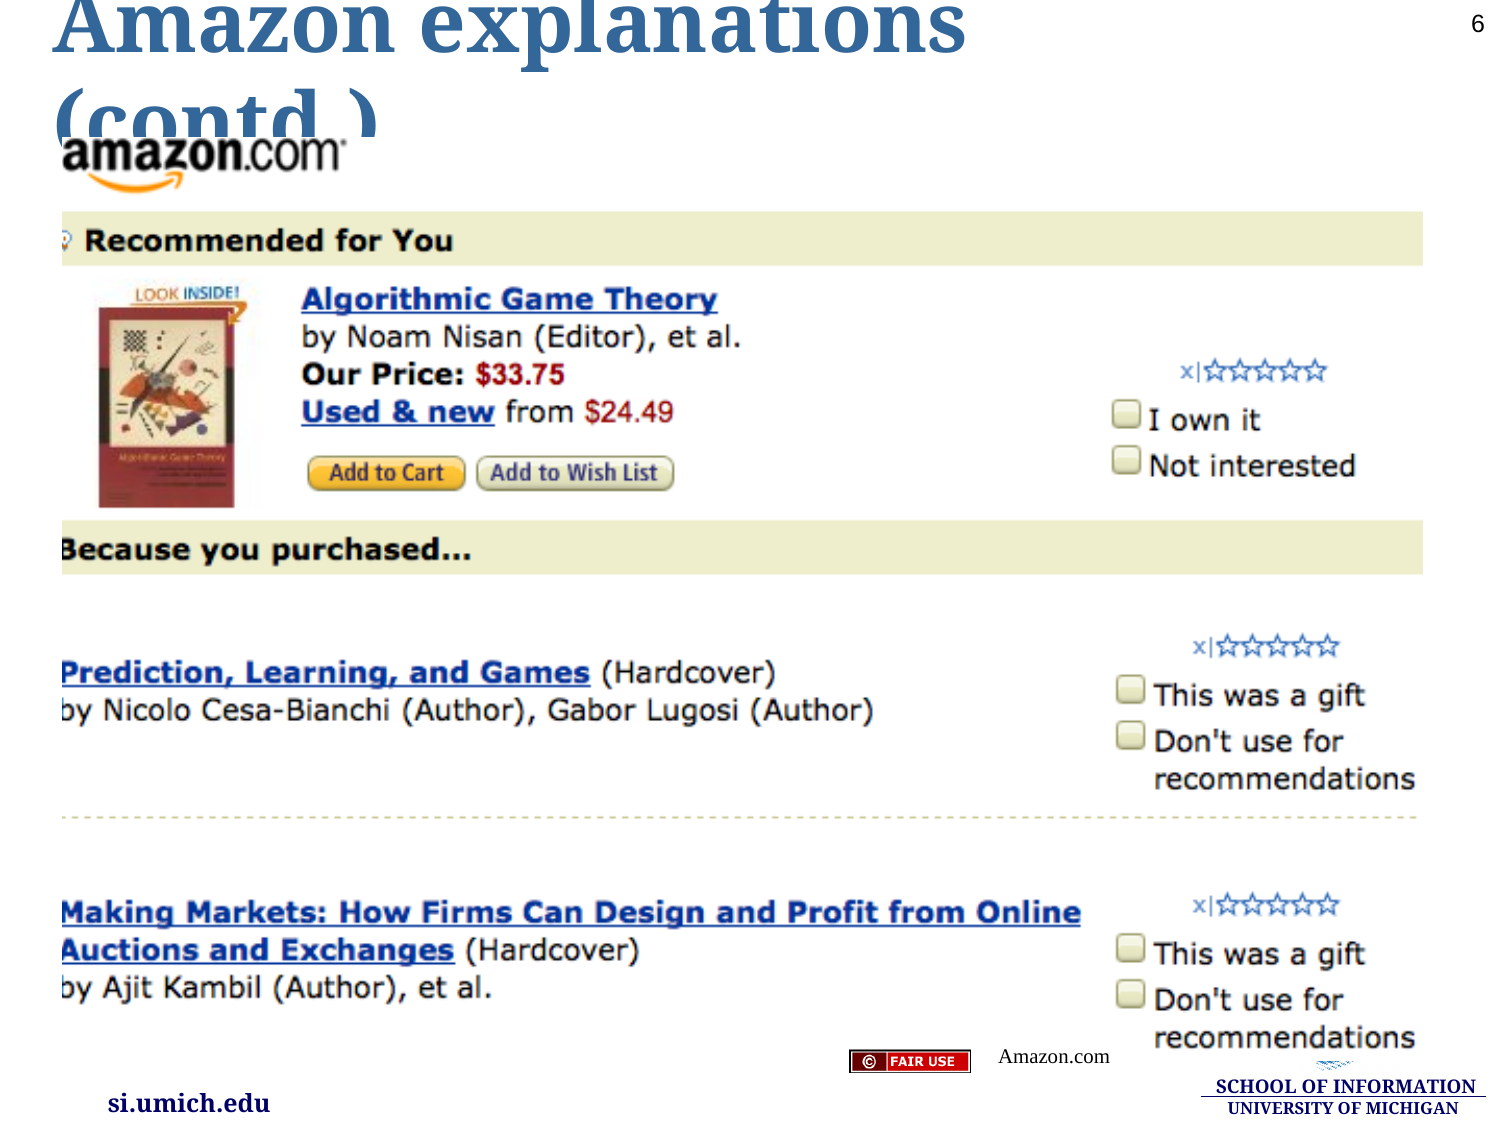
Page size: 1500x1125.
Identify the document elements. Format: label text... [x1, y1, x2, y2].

text_box Amazon.com [983, 1035, 1138, 1076]
title Amazon explanations (contd.) [37, 0, 1300, 138]
picture [62, 137, 1423, 1073]
text_box 23 [1337, 0, 1500, 51]
